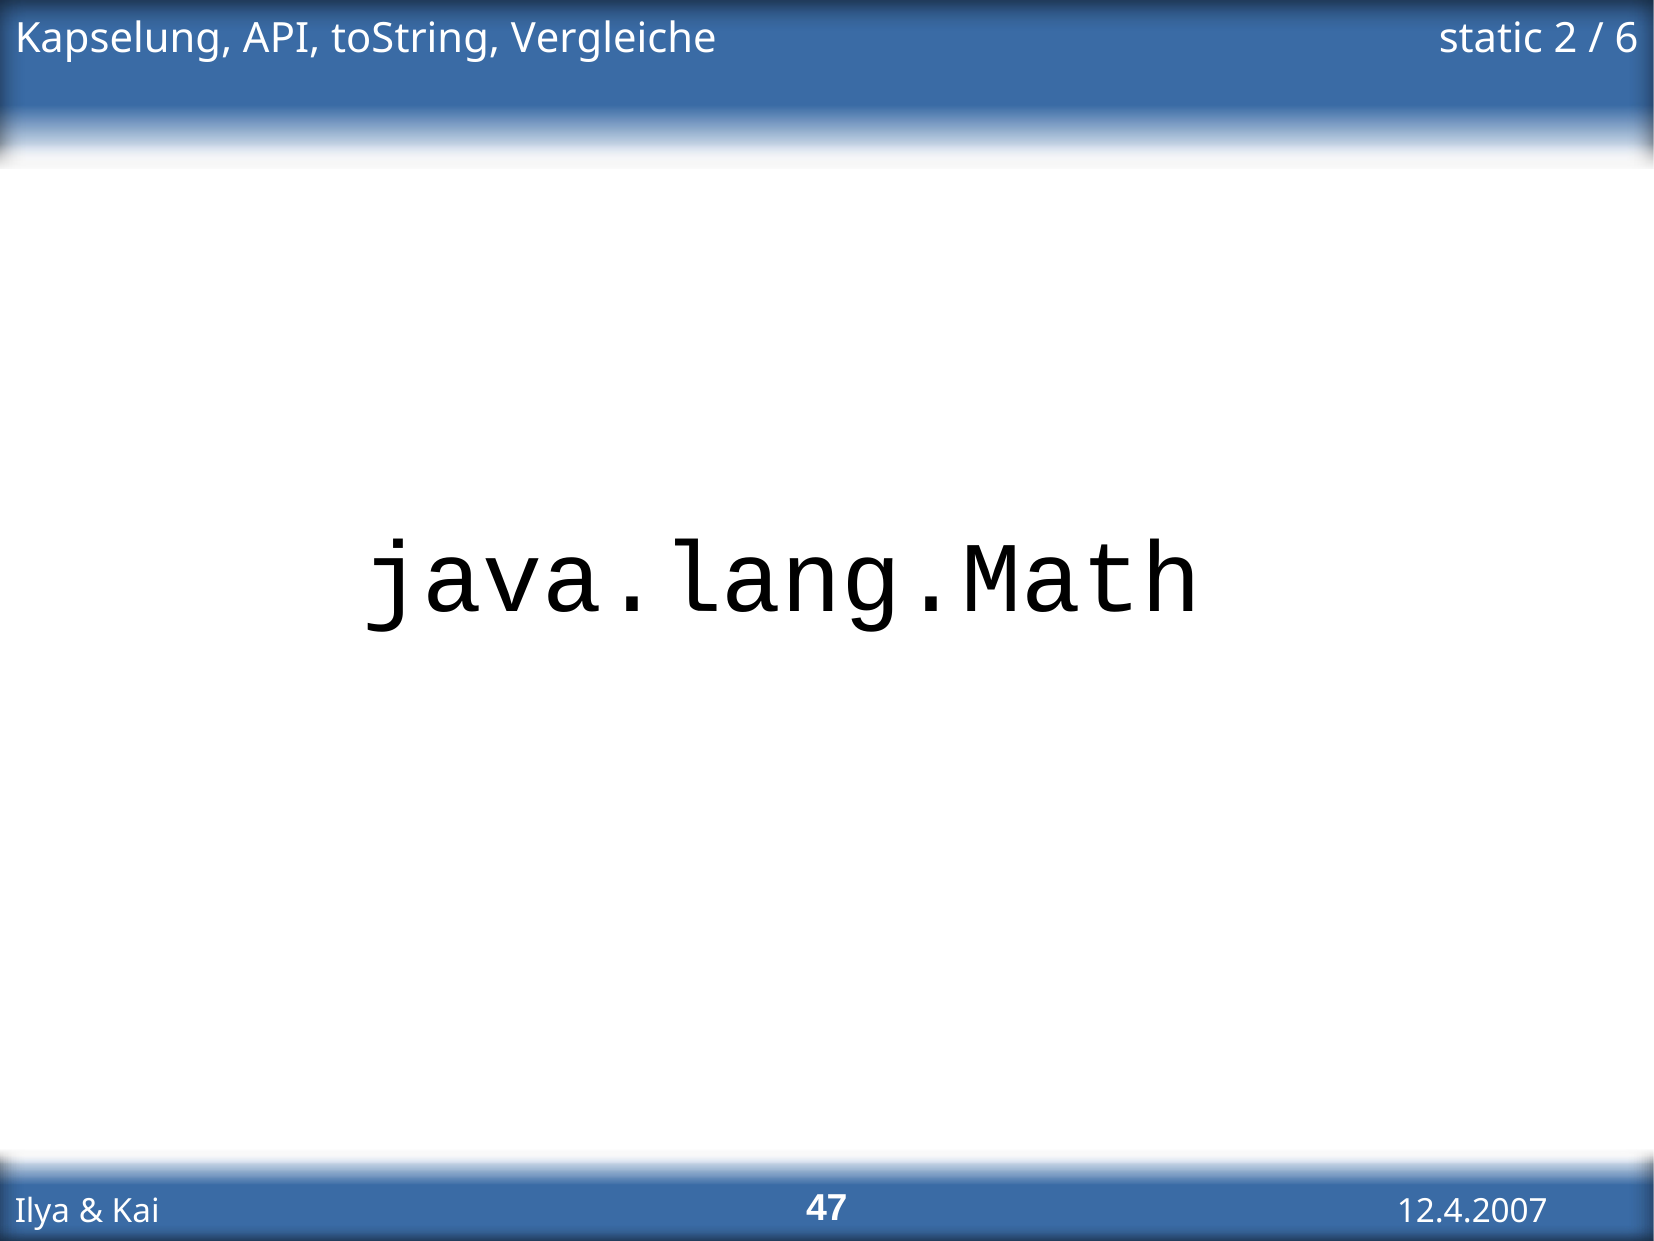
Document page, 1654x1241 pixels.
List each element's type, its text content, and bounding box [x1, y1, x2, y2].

picture [0, 0, 1654, 169]
text_box java.lang.Math [347, 520, 1307, 662]
text_box static 2 / 6 [1226, 0, 1654, 73]
picture [0, 1149, 1654, 1241]
